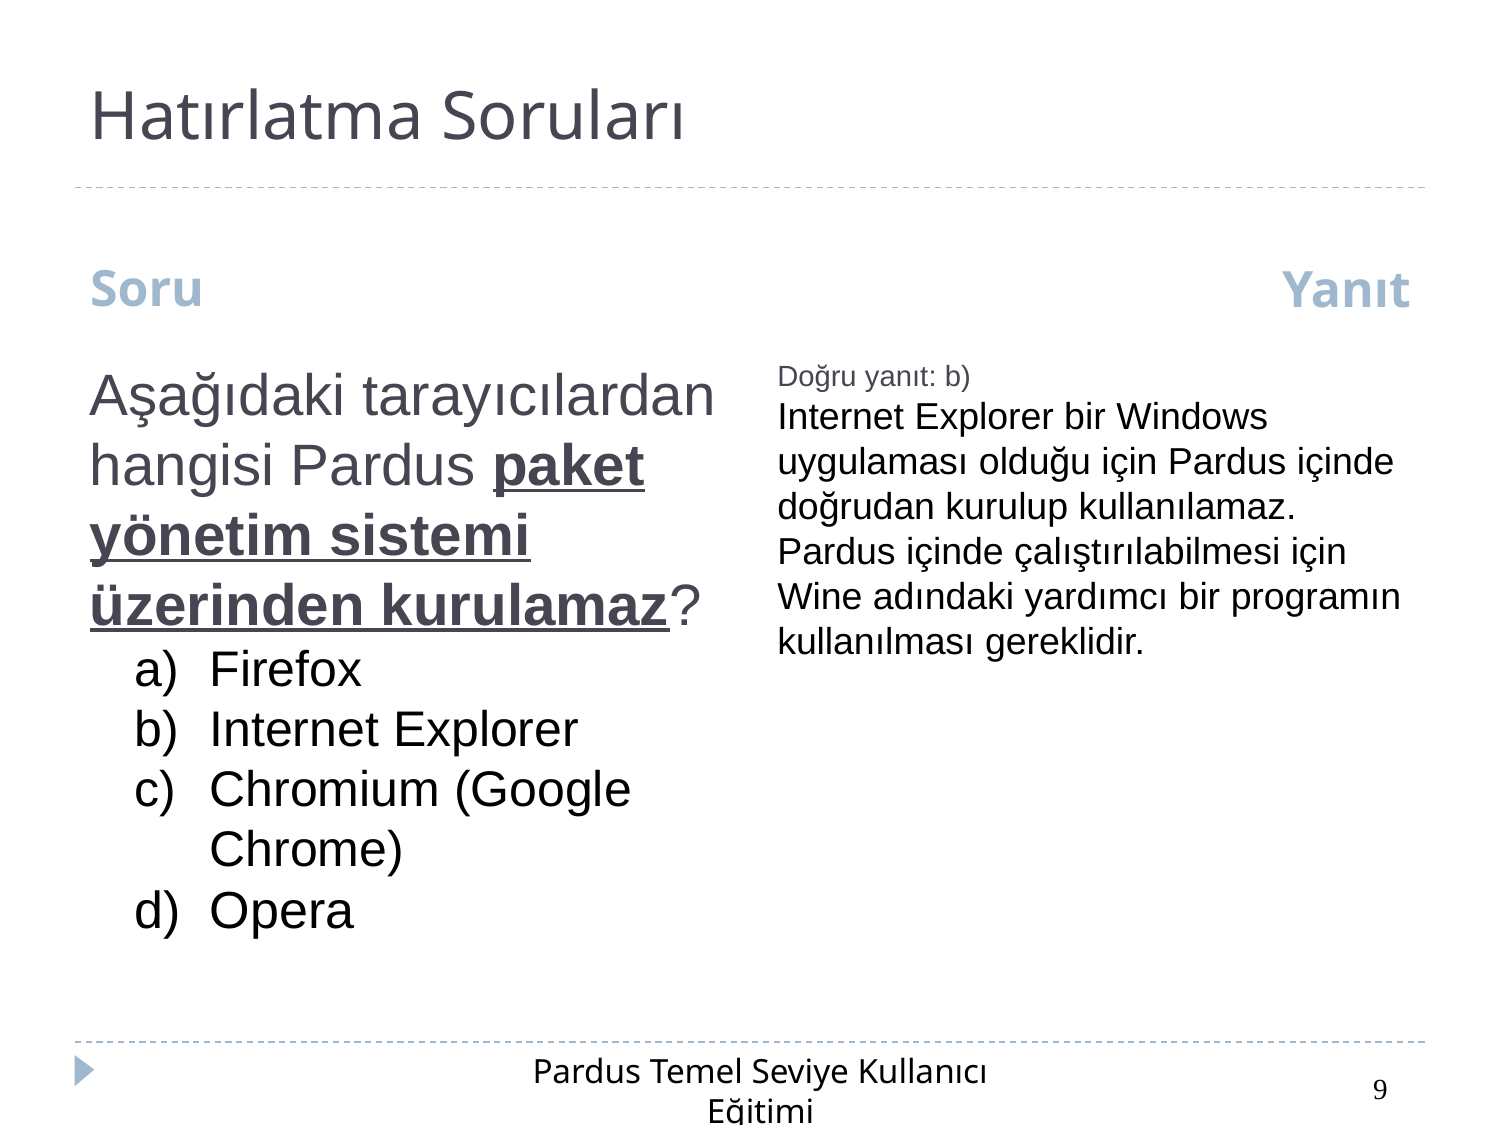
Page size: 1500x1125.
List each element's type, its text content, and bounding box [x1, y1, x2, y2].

list Soru [75, 210, 738, 324]
title Hatırlatma Soruları [75, 37, 1425, 188]
list Aşağıdaki tarayıcılardan hangisi Pardus paket yönetim sistemi üzerinden kurulamaz? Firefox Internet Explorer Chromium (Google Chrome) Opera [75, 350, 738, 1013]
list Doğru yanıt: b) Internet Explorer bir Windows uygulaması olduğu için Pardus içinde doğrudan kurulup kullanılamaz. Pardus içinde çalıştırılabilmesi için Wine adındaki yardımcı bir programın kullanılması gereklidir. [762, 350, 1425, 1013]
list Yanıt [762, 212, 1426, 325]
